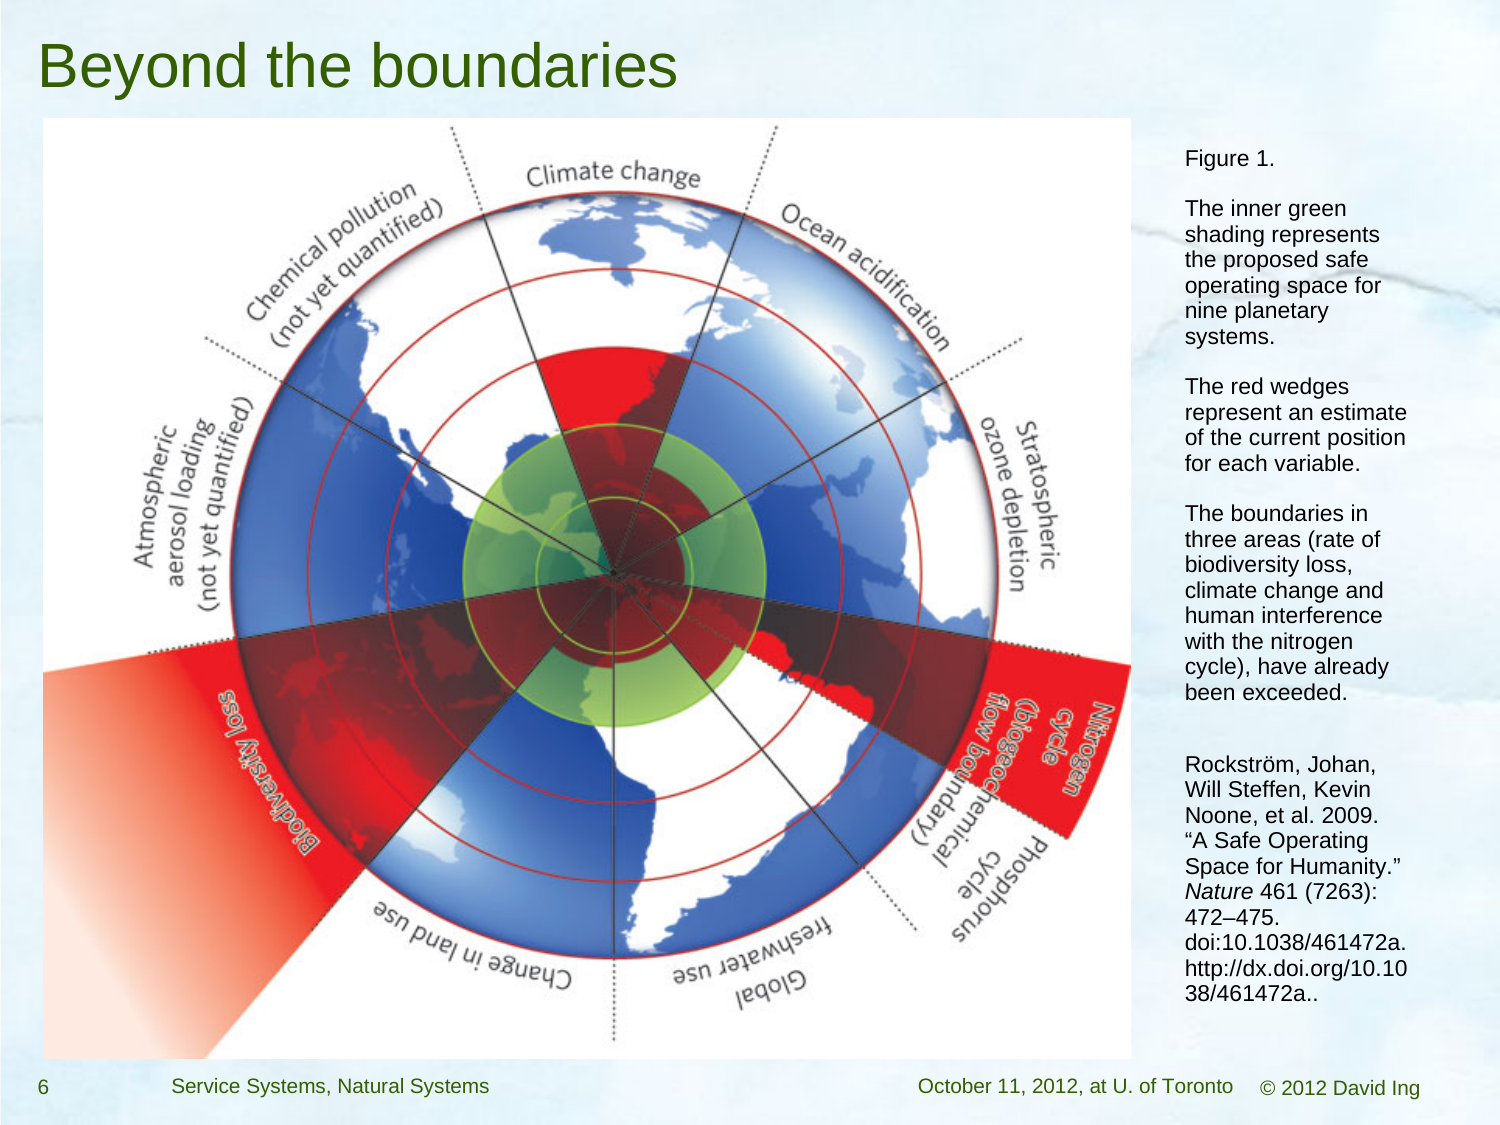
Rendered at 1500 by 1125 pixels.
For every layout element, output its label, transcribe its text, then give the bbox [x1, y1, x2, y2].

title Beyond the boundaries [37, 37, 1463, 152]
text_box Rockström, Johan, Will Steffen, Kevin Noone, et al. 2009. “A Safe Operating Space for Humanity.” Nature 461 (7263): 472–475. doi:10.1038/461472a. http://dx.doi.org/10.1038/461472a.. [1170, 744, 1426, 1015]
picture [0, 0, 1500, 1125]
text_box Figure 1. The inner green shading represents the proposed safe operating space for nine planetary systems. The red wedges represent an estimate of the current position for each variable. The boundaries in three areas (rate of biodiversity loss, climate change and human interference with the nitrogen cycle), have already been exceeded. [1170, 138, 1426, 713]
